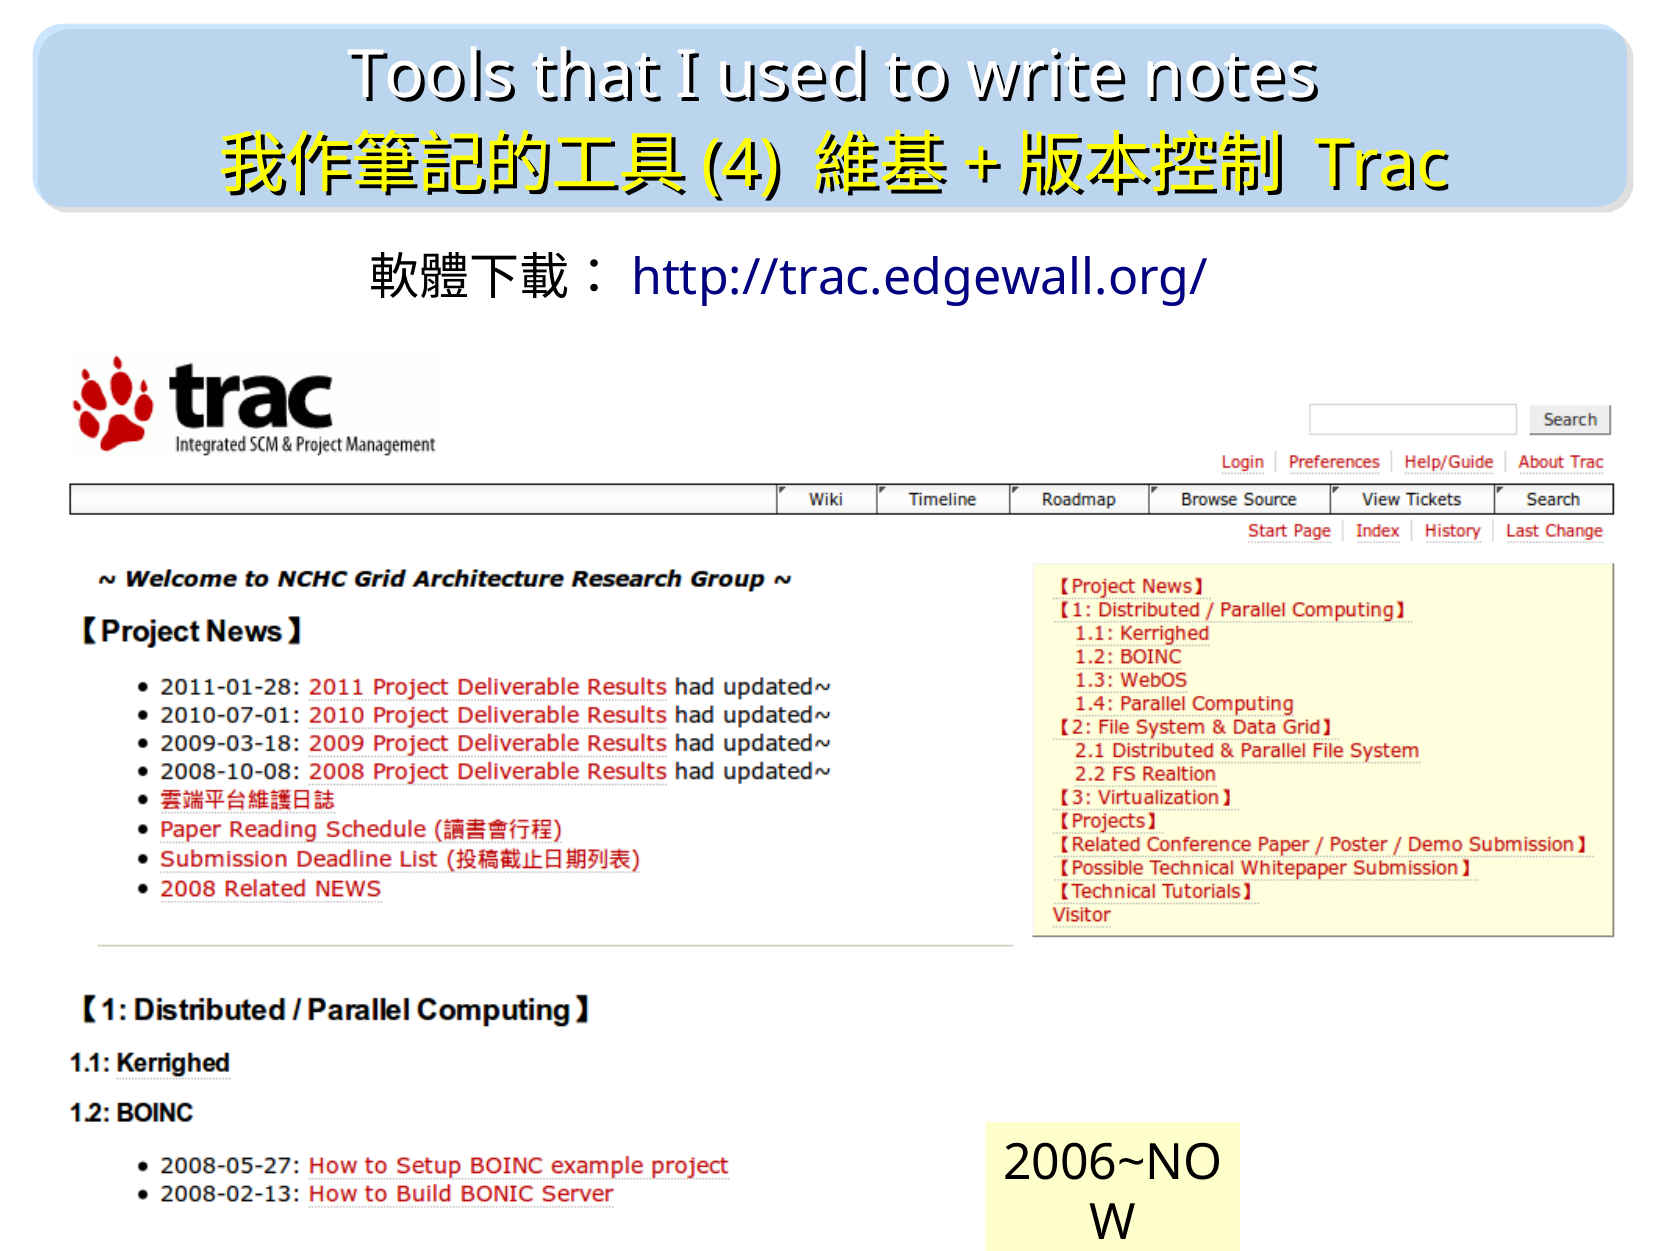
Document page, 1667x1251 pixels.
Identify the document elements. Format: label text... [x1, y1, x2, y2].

title Tools that I used to write notes 我作筆記的工具(4) 維基+版本控制 Trac [0, 21, 1667, 201]
text_box [45, 201, 1615, 207]
text_box 軟體下載：http://trac.edgewall.org/ [354, 237, 1359, 312]
text_box 2006~NOW [985, 1122, 1241, 1197]
picture [54, 332, 1630, 1221]
